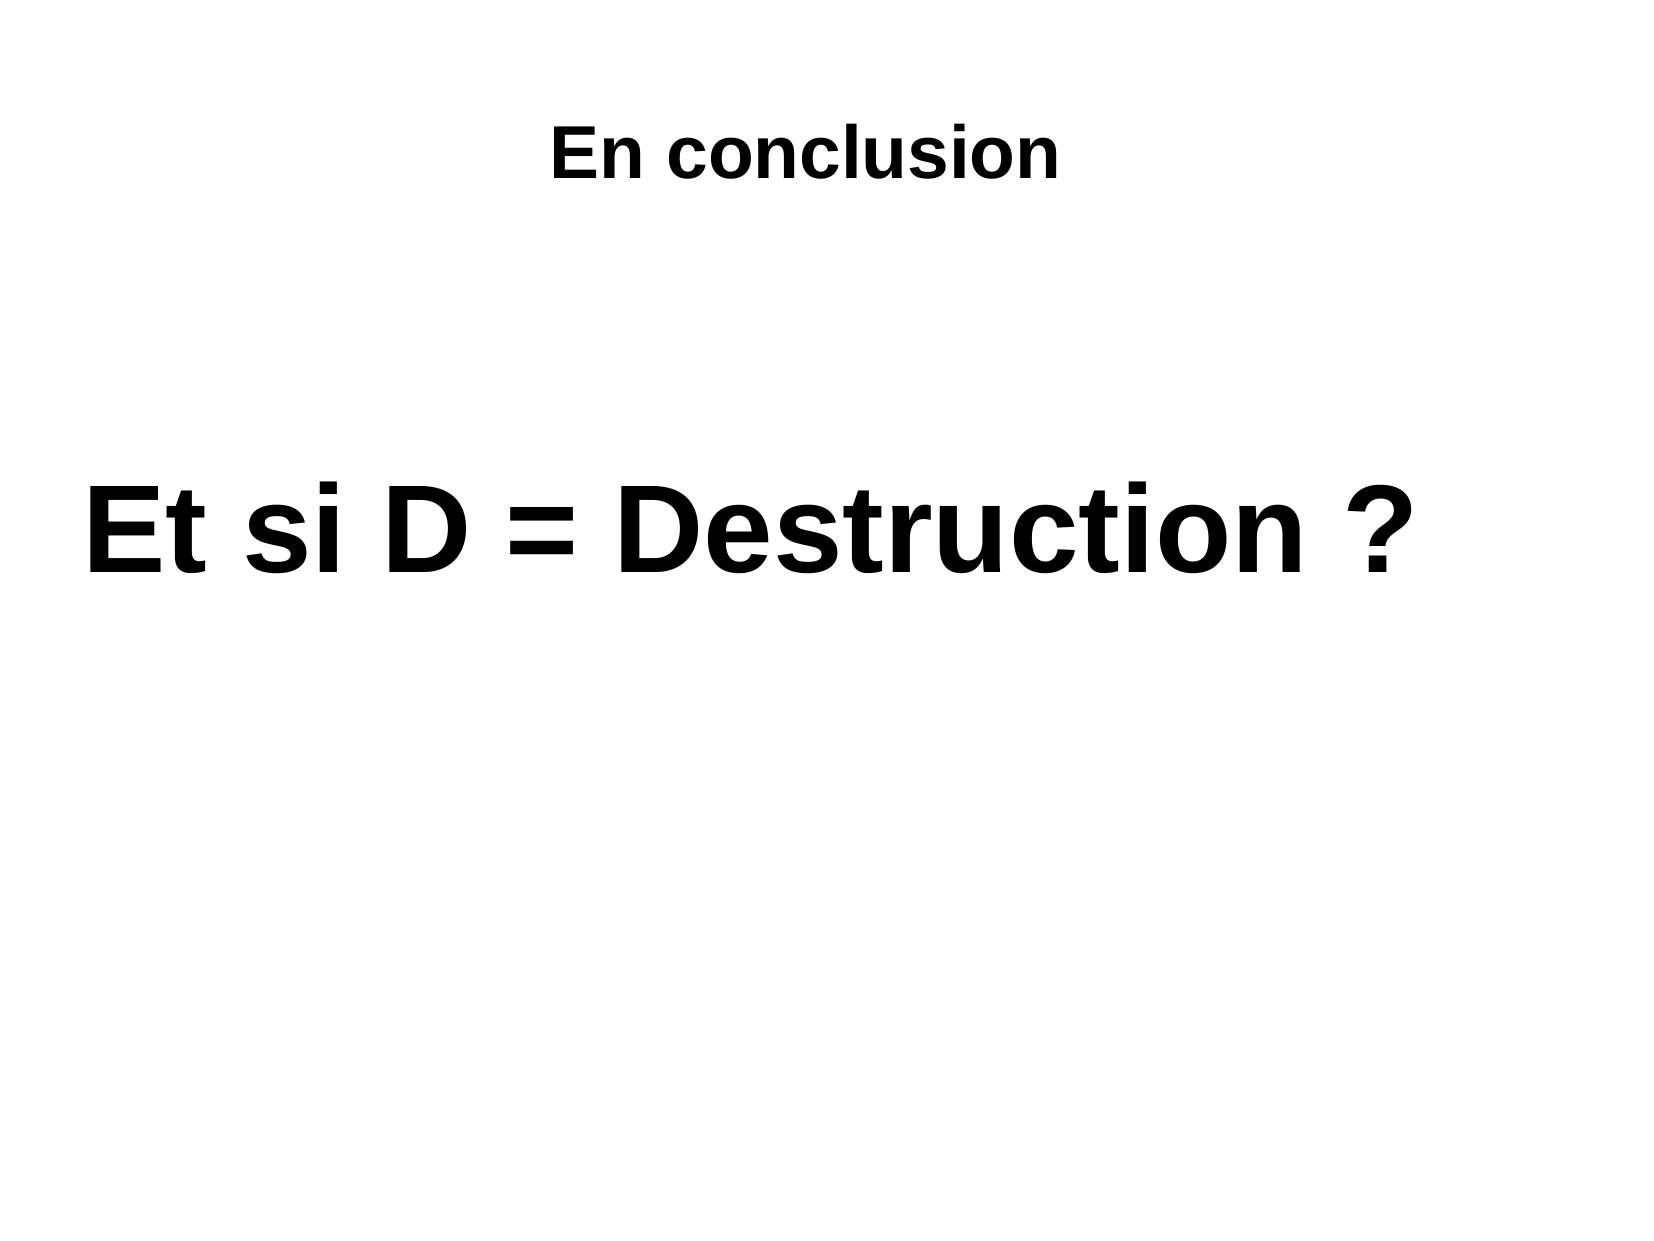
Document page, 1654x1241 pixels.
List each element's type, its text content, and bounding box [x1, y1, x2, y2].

title En conclusion [82, 49, 1571, 257]
list Et si D = Destruction ? [82, 290, 1571, 1109]
